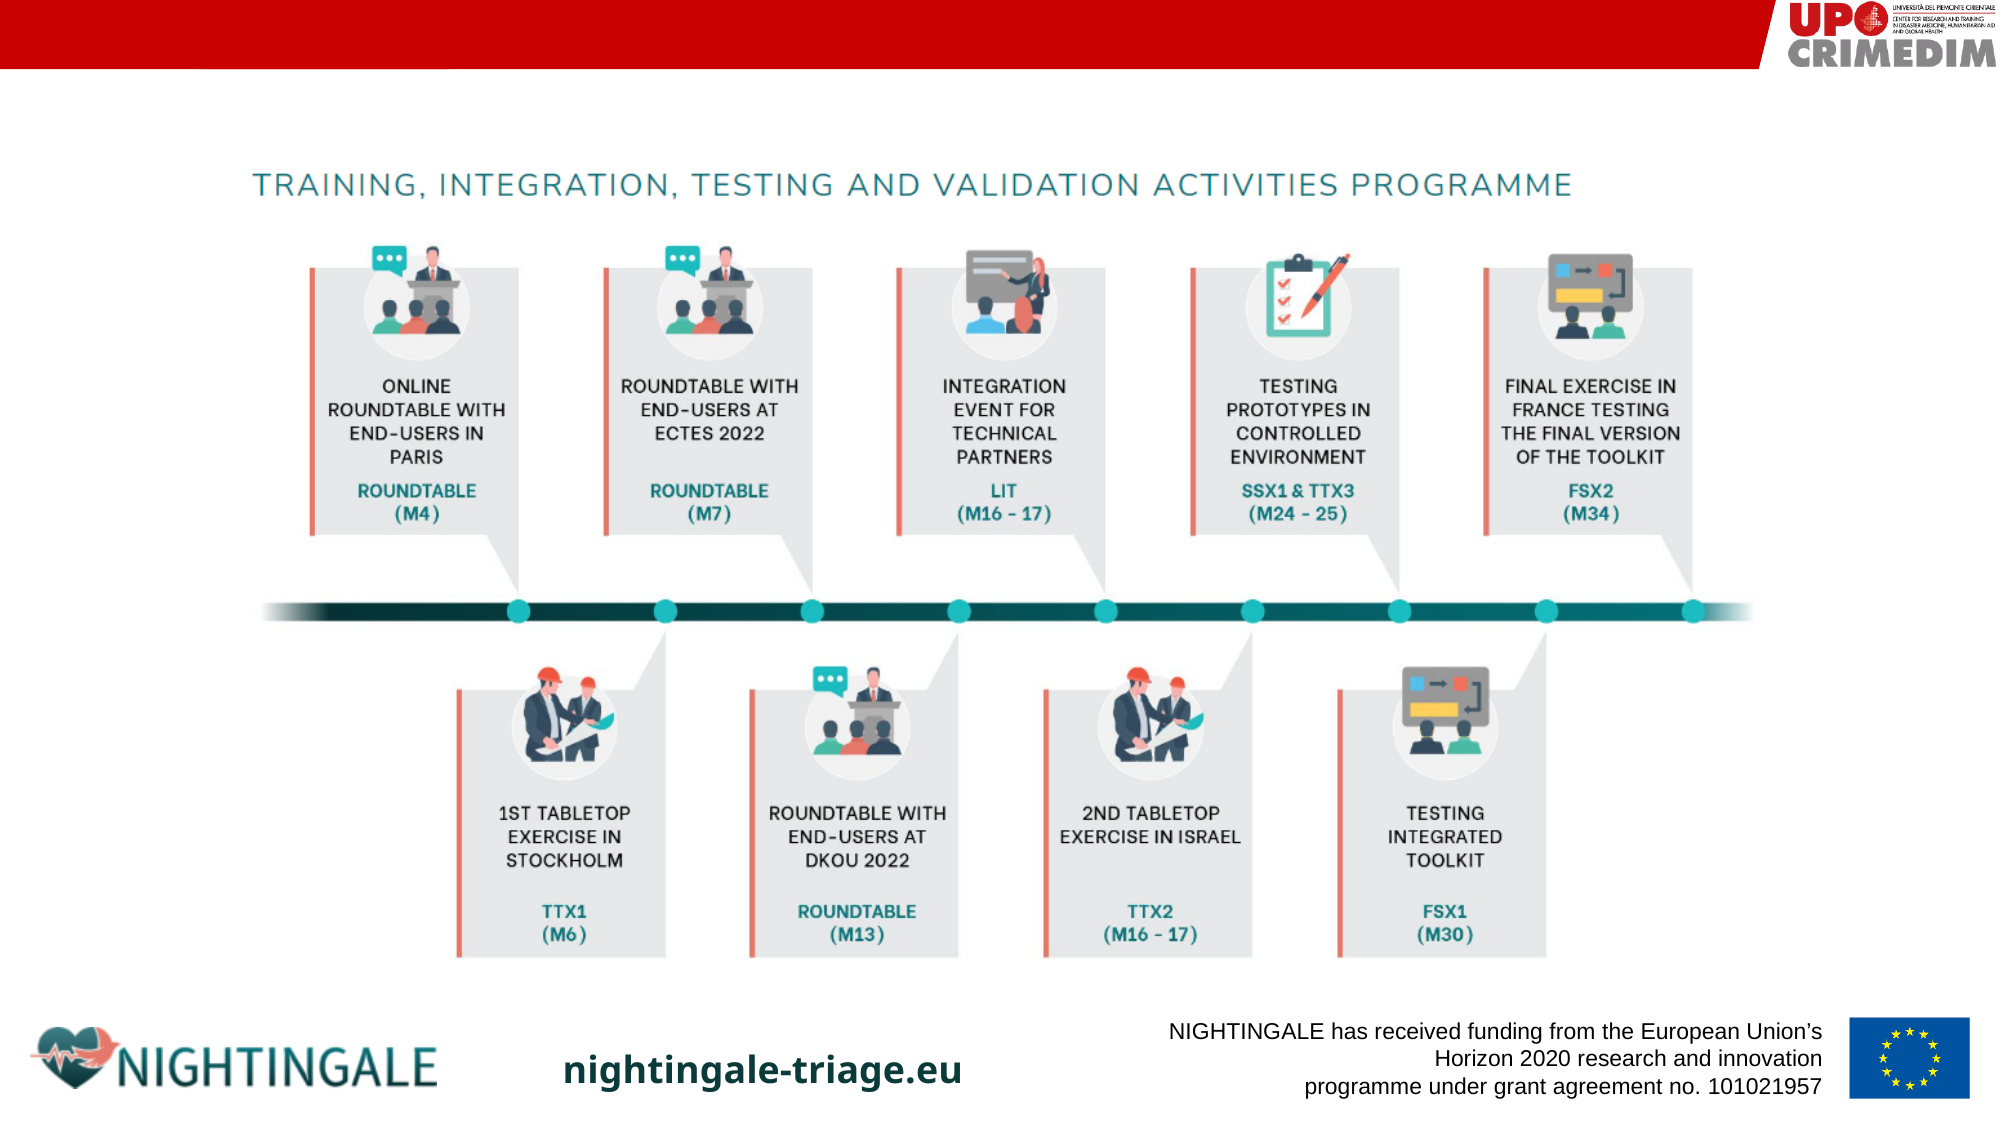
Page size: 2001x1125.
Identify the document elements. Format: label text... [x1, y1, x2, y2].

picture [1849, 1017, 1970, 1099]
text_box NIGHTINGALE has received funding from the European Union’s Horizon 2020 research and innovation programme under grant agreement no. 101021957 [1139, 1009, 1838, 1107]
picture [225, 134, 1775, 991]
picture [1788, 1, 1996, 67]
text_box nightingale-triage.eu [547, 1038, 1548, 1099]
picture [30, 1027, 437, 1089]
